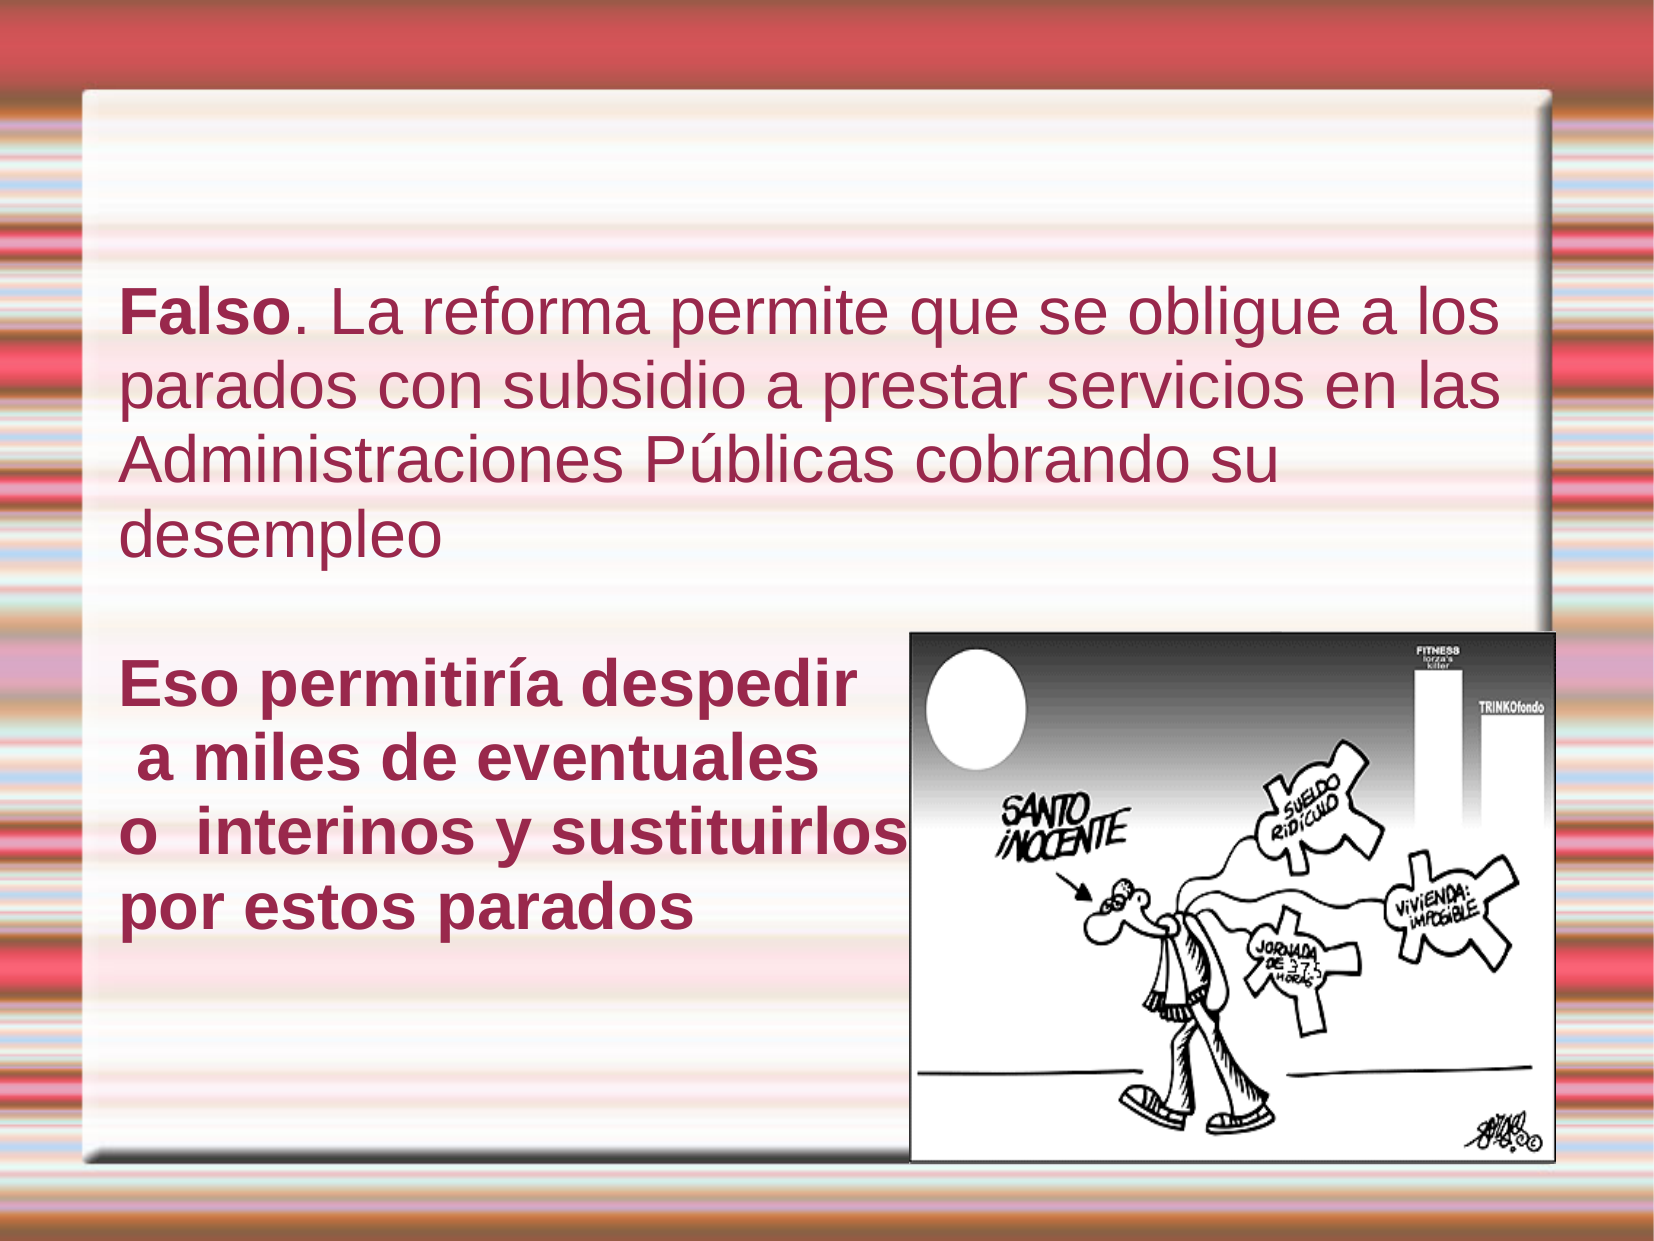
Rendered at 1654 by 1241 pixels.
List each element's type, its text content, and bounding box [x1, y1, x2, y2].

picture [0, 0, 1654, 1241]
text_box Falso. La reforma permite que se obligue a los parados con subsidio a prestar servicios en las Administraciones Públicas cobrando su desempleo Eso permitiría despedir a miles de eventuales o interinos y sustituirlos por estos parados [118, 100, 1533, 1115]
